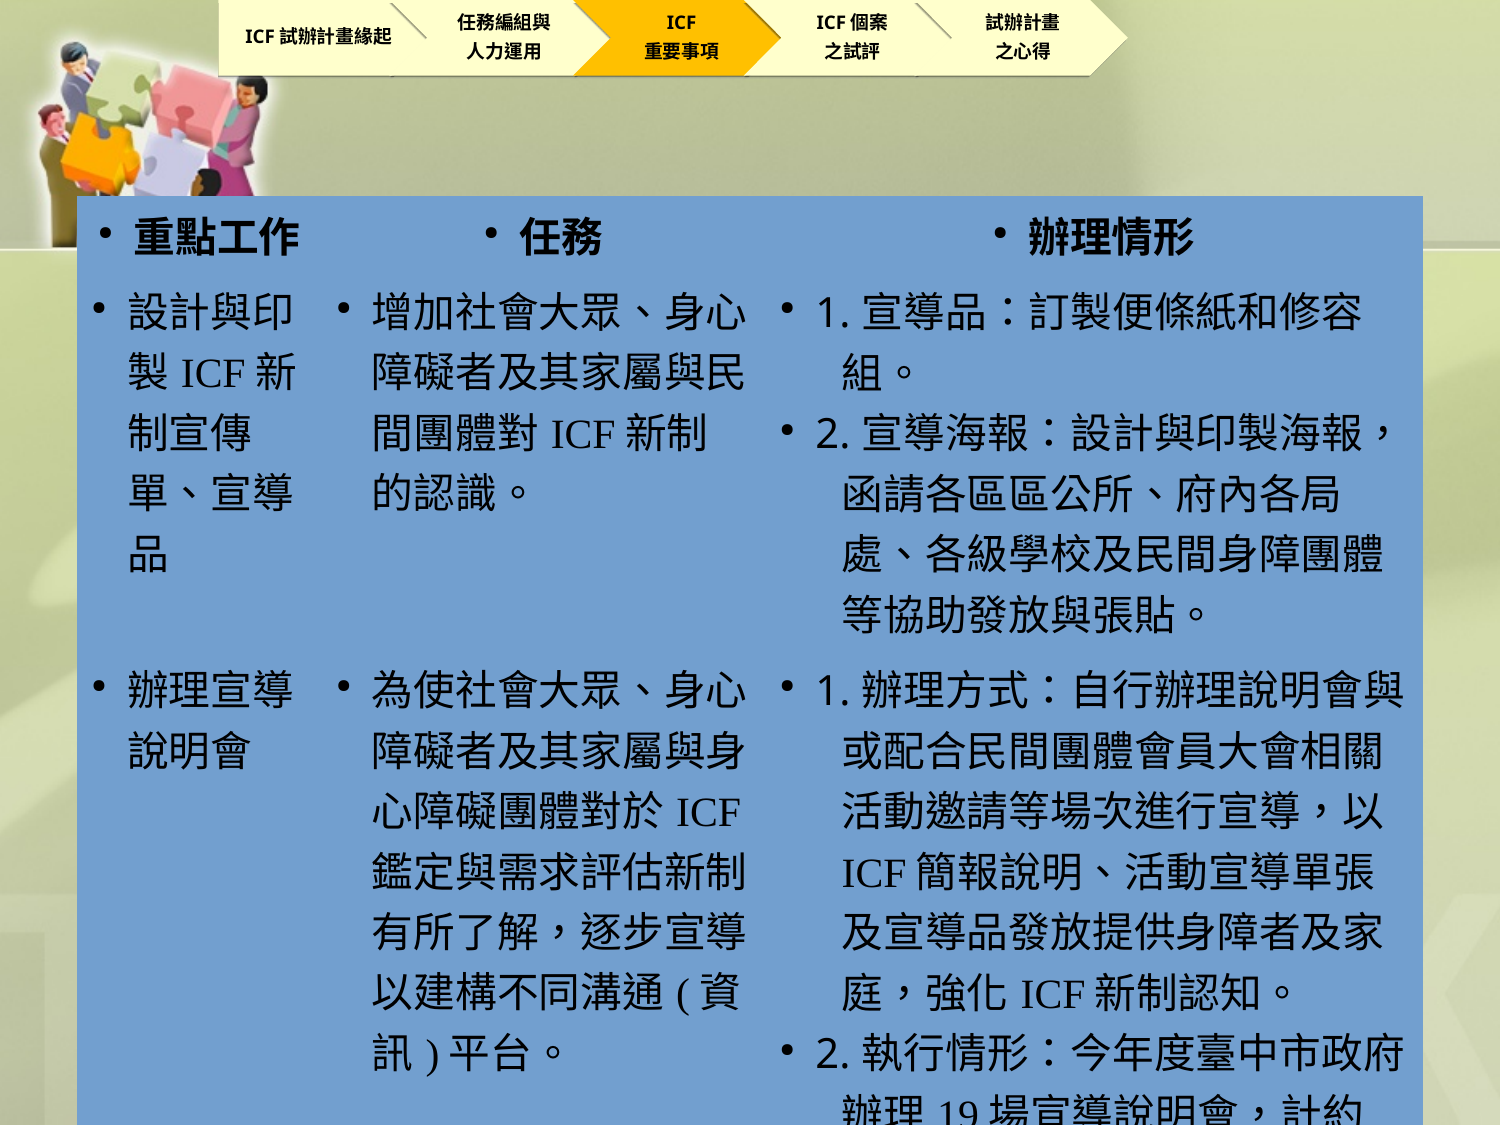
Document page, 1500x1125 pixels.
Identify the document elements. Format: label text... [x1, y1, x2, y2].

text_box 試辦計畫 之心得 [914, 0, 1128, 76]
table_cell 1.宣導品：訂製便條紙和修容組。 2.宣導海報：設計與印製海報，函請各區區公所、府內各局處、各級學校及民間身障團體等協助發放與張貼。 [765, 272, 1423, 650]
text_box ICF試辦計畫緣起 [218, 0, 426, 76]
table_header 辦理情形 [765, 196, 1423, 272]
text_box ICF個案 之試評 [743, 0, 951, 76]
table_cell 1.辦理方式：自行辦理說明會與或配合民間團體會員大會相關活動邀請等場次進行宣導，以ICF簡報說明、活動宣導單張及宣導品發放提供身障者及家庭，強化ICF新制認知。 2.執行情形：今年度臺中市政府辦理19場宣導說明會，計約4000人次參與，其中5場由臺中市政府主辦，餘14場為社福團體函文邀請需求評估中心派員宣導說明。 [765, 650, 1423, 1125]
table_header 任務 [322, 196, 765, 272]
table_cell 增加社會大眾、身心障礙者及其家屬與民間團體對ICF新制的認識。 [322, 272, 765, 650]
table_cell 設計與印製ICF新制宣傳單、宣導品 [77, 272, 322, 650]
table_cell 為使社會大眾、身心障礙者及其家屬與身心障礙團體對於ICF鑑定與需求評估新制有所了解，逐步宣導以建構不同溝通(資訊)平台。 [322, 650, 765, 1125]
table_cell 辦理宣導說明會 [77, 650, 322, 1125]
table_header 重點工作 [77, 196, 322, 272]
text_box ICF 重要事項 [573, 0, 780, 76]
text_box 任務編組與 人力運用 [389, 0, 610, 76]
